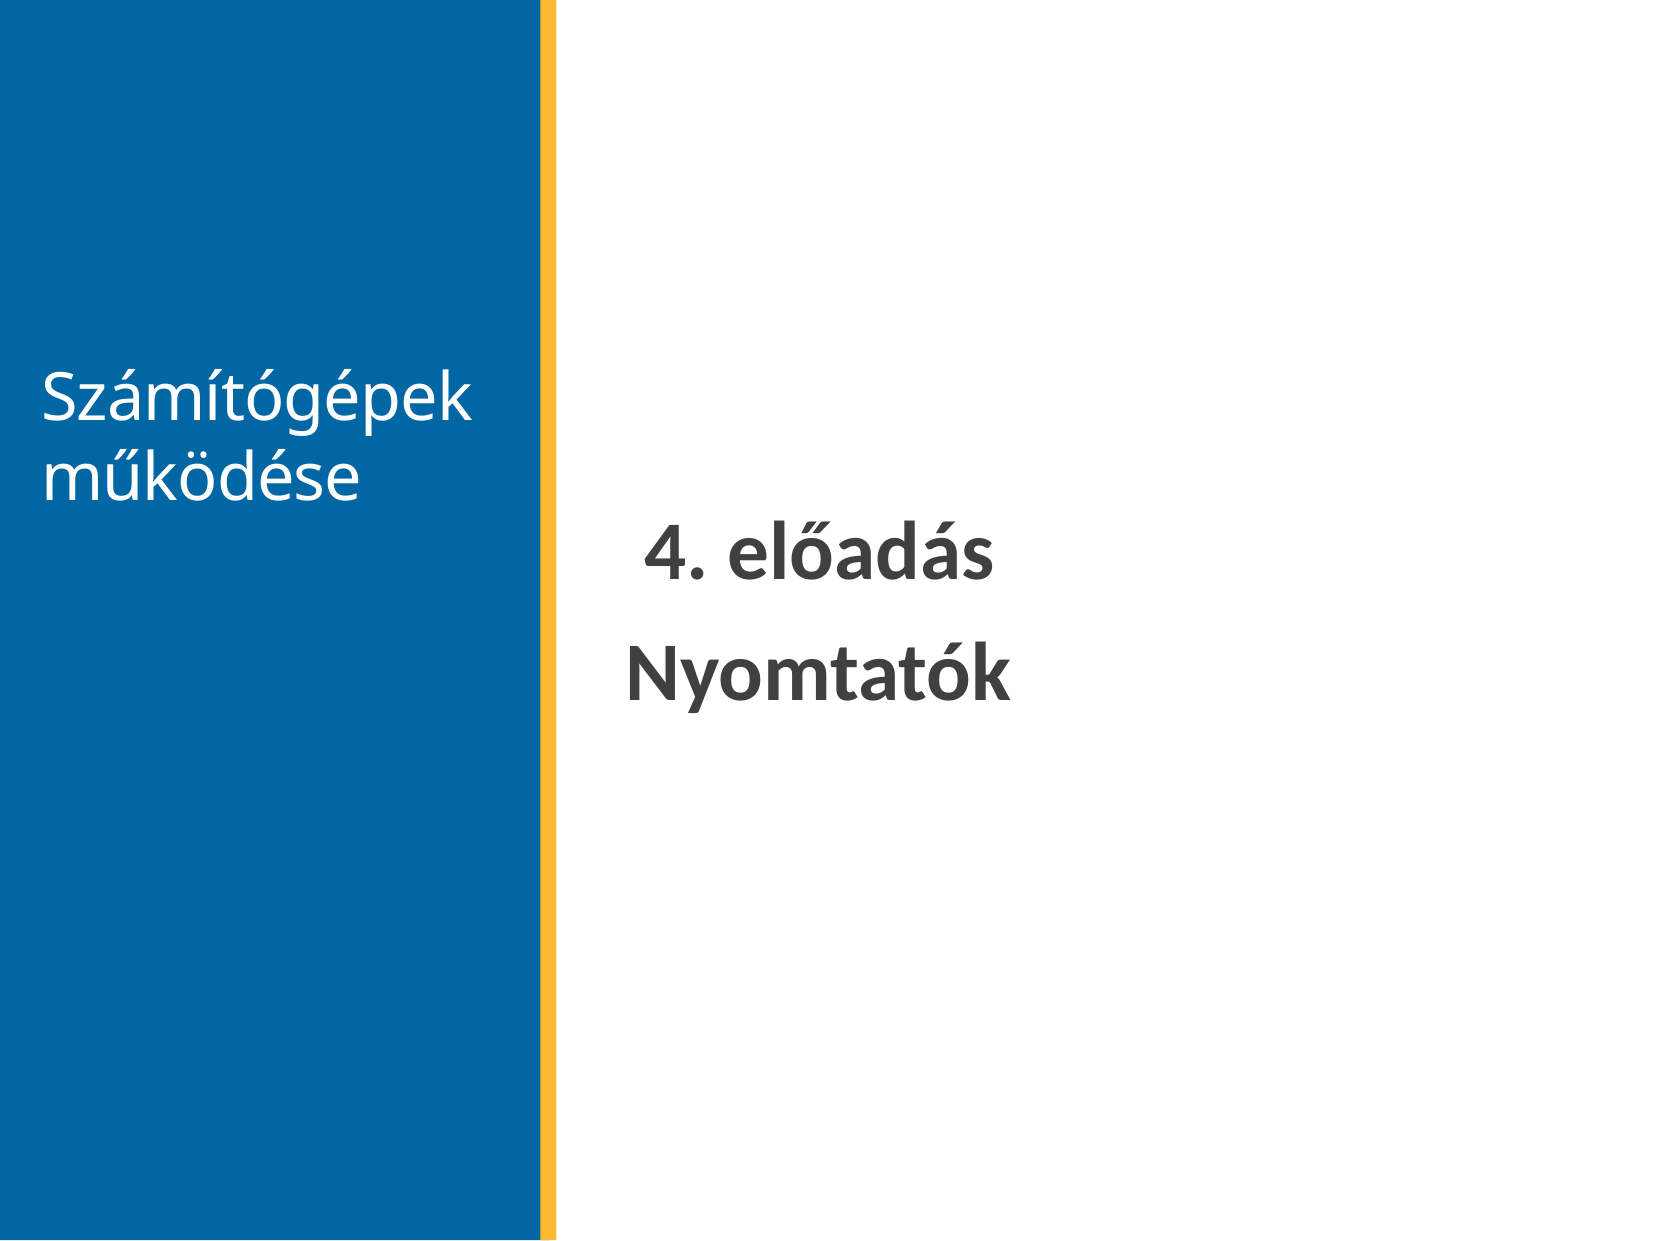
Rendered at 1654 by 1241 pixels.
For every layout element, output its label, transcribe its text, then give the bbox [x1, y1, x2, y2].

list 4. előadás Nyomtatók [625, 132, 1532, 1084]
title Számítógépek működése [25, 107, 497, 521]
